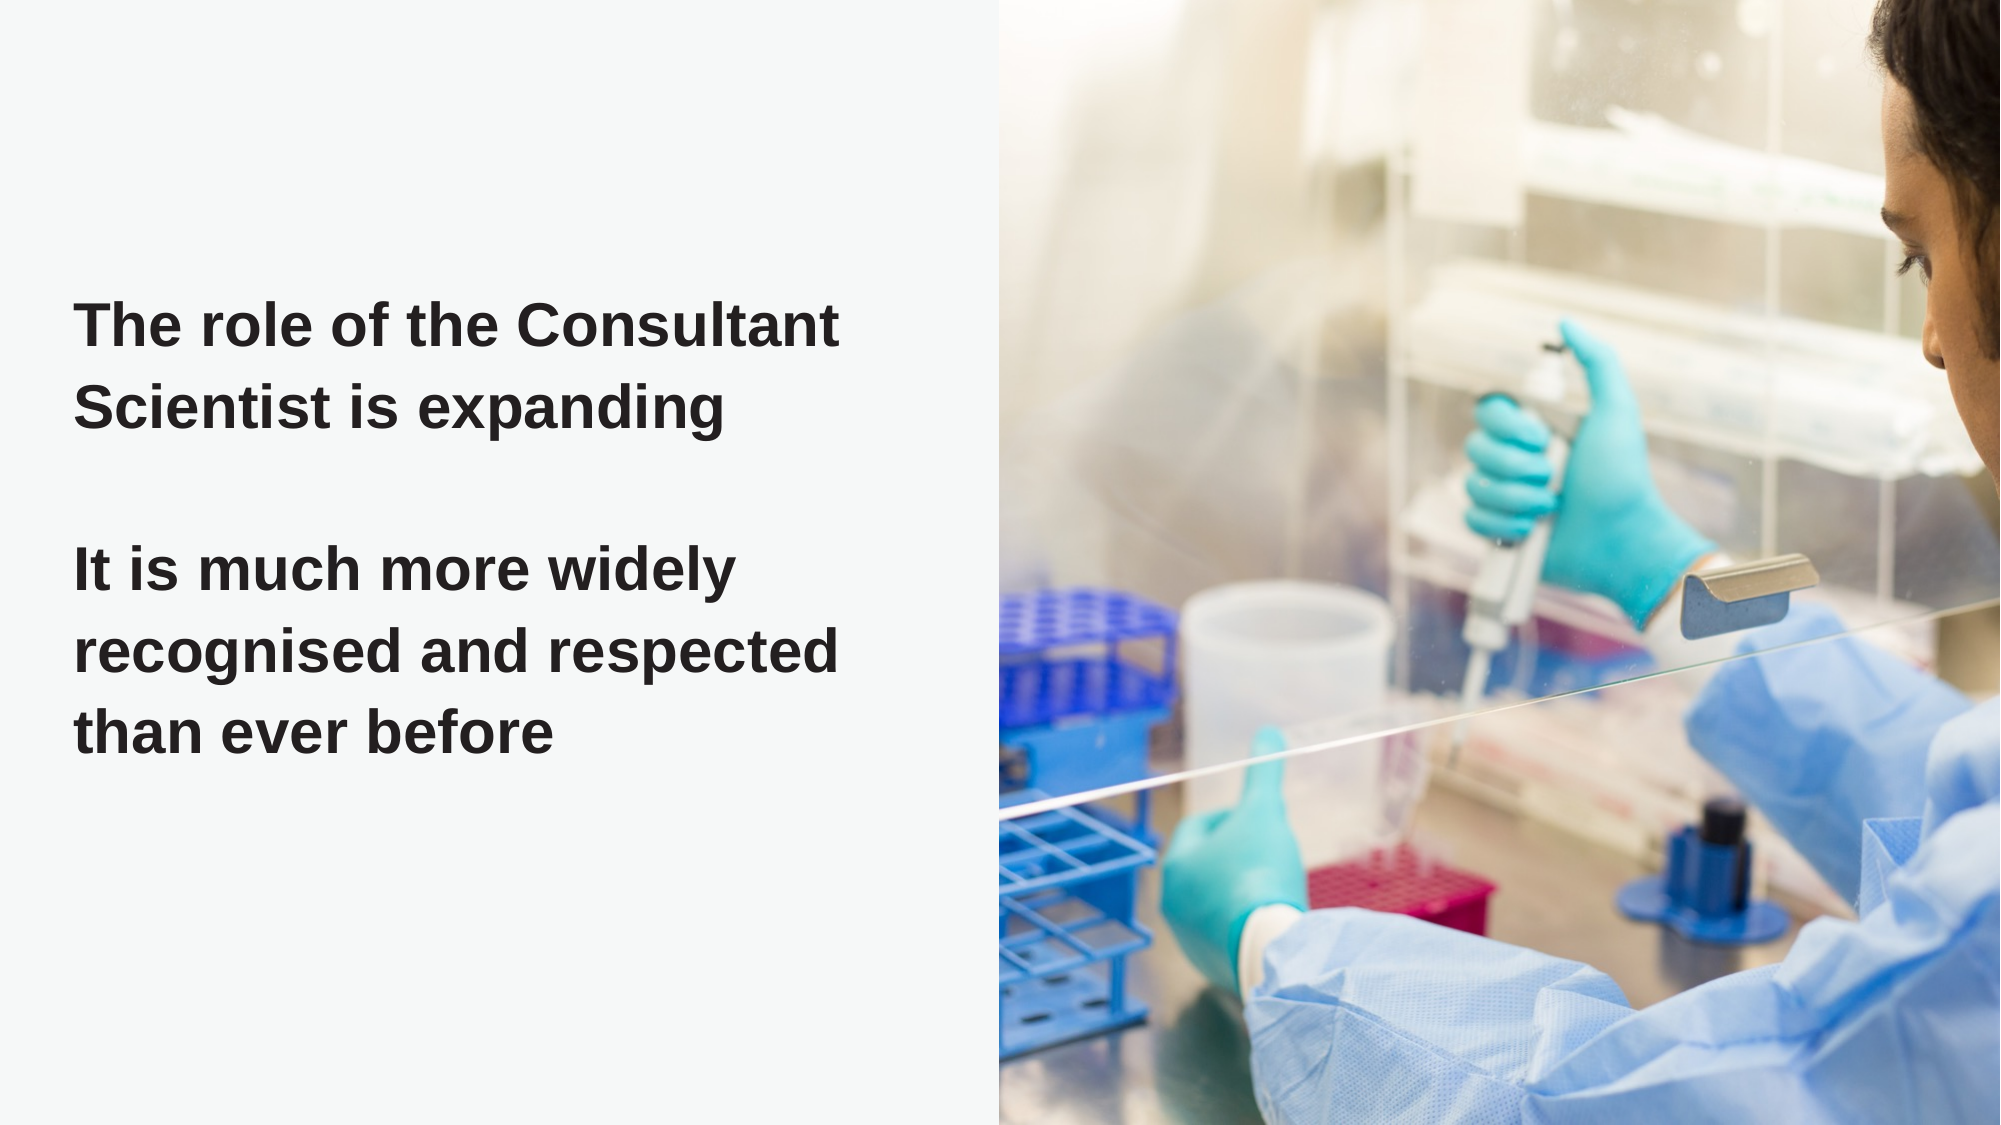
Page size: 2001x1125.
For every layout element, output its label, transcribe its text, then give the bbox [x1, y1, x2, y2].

title The role of the Consultant Scientist is expanding It is much more widely recognised and respected than ever before [58, 270, 864, 784]
picture [999, 0, 2000, 1125]
